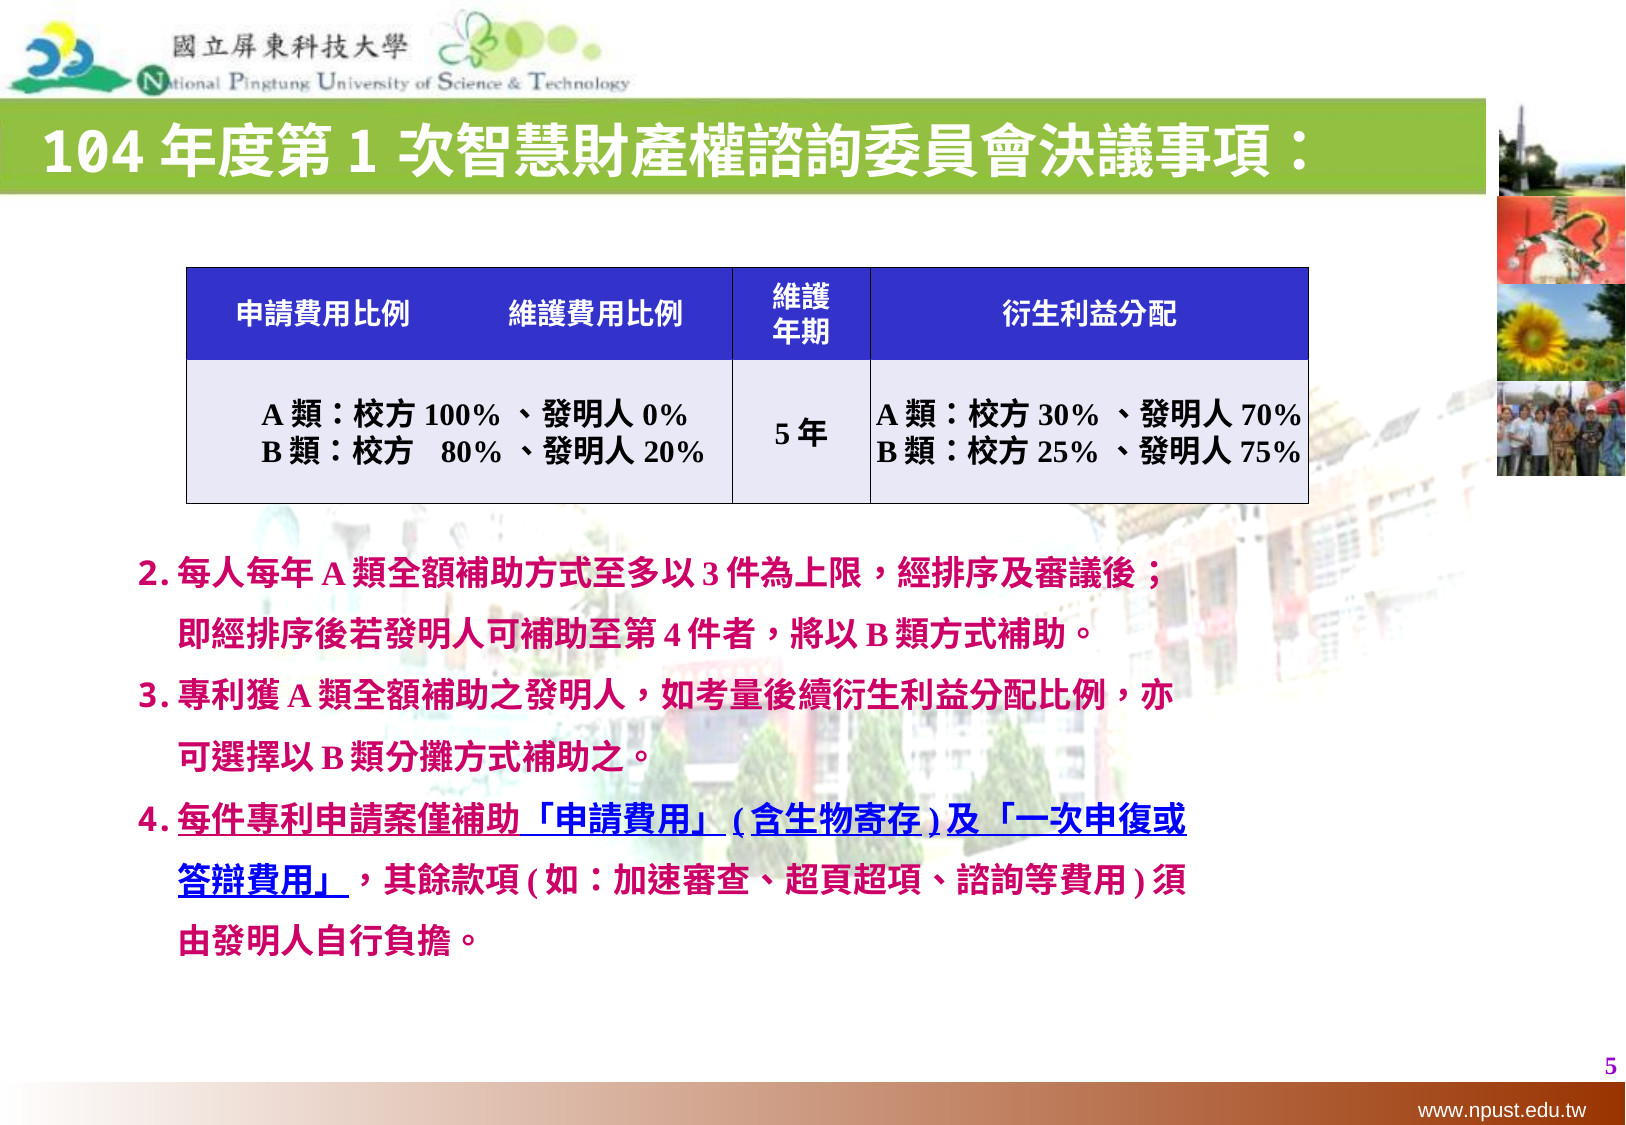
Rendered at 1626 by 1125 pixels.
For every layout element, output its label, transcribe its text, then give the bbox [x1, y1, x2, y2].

table_cell A類：校方30%、發明人70% B類：校方25%、發明人75% [871, 360, 1308, 503]
table_header 衍生利益分配 [871, 268, 1308, 359]
table_cell 5年 [733, 360, 870, 503]
list 每人每年A類全額補助方式至多以3件為上限，經排序及審議後； 即經排序後若發明人可補助至第4件者，將以B類方式補助。 專利獲A類全額補助之發明人，如考量後續衍生利益分配比例，亦 可選擇以B類分攤方式補助之。 每件專利申請案僅補助「申請費用」(含生物寄存)及「一次申復或 答辯費用」，其餘款項(如：加速審查、超頁超項、諮詢等費用)須 由發明人自行負擔。 [4, 515, 1609, 976]
table_header 維護 年期 [733, 268, 870, 359]
picture [0, 0, 1486, 220]
picture [1497, 101, 1626, 476]
table_header 維護費用比例 [460, 268, 732, 359]
title 104年度第1次智慧財產權諮詢委員會決議事項： [32, 101, 1498, 197]
table_header 申請費用比例 [187, 268, 460, 359]
table_cell A類：校方100%、發明人0% B類：校方 80%、發明人20% [187, 360, 732, 503]
